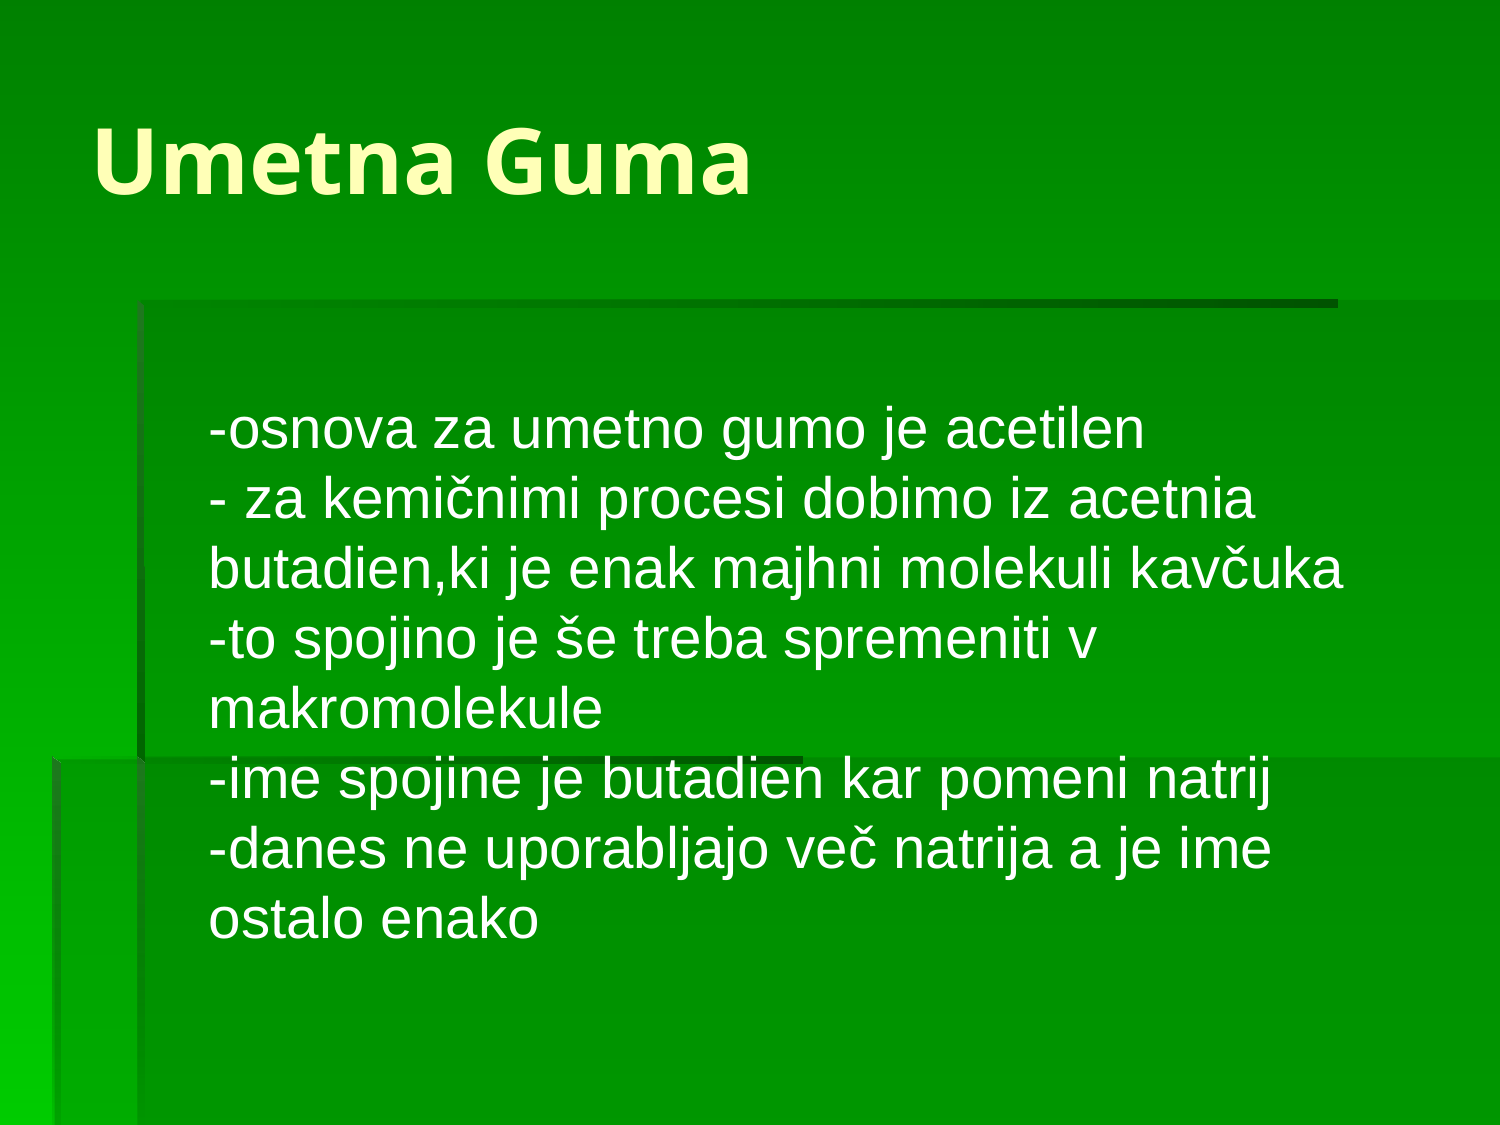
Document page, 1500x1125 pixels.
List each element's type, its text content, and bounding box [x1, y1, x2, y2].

title Umetna Guma [75, 40, 1451, 275]
list -osnova za umetno gumo je acetilen - za kemičnimi procesi dobimo iz acetnia butadien,ki je enak majhni molekuli kavčuka -to spojino je še treba spremeniti v makromolekule -ime spojine je butadien kar pomeni natrij -danes ne uporabljajo več natrija a je ime ostalo enako [137, 312, 1451, 1000]
